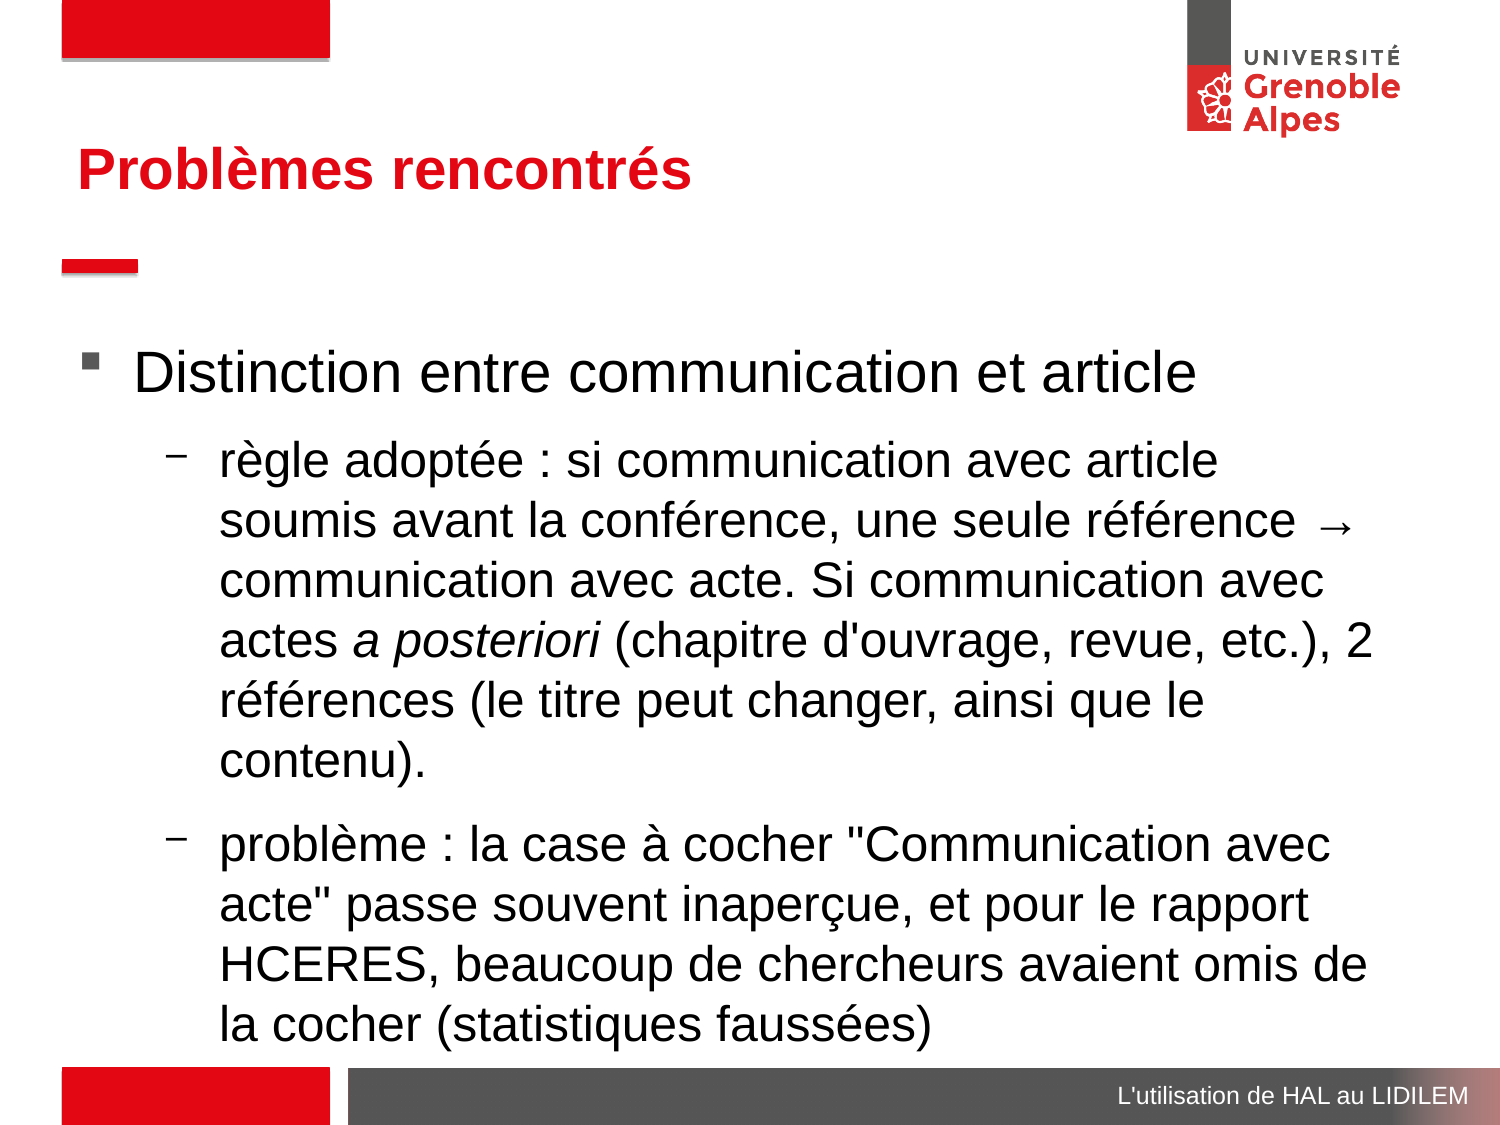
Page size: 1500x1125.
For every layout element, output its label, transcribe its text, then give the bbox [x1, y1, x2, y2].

title Problèmes rencontrés [62, 73, 1400, 261]
footer L'utilisation de HAL au LIDILEM [1009, 1065, 1485, 1125]
picture [1187, 0, 1400, 73]
list Distinction entre communication et article règle adoptée : si communication avec article soumis avant la conférence, une seule référence → communication avec acte. Si communication avec actes a posteriori (chapitre d'ouvrage, revue, etc.), 2 références (le titre peut changer, ainsi que le contenu). problème : la case à cocher "Communication avec acte" passe souvent inaperçue, et pour le rapport HCERES, beaucoup de chercheurs avaient omis de la cocher (statistiques faussées) [62, 326, 1400, 681]
